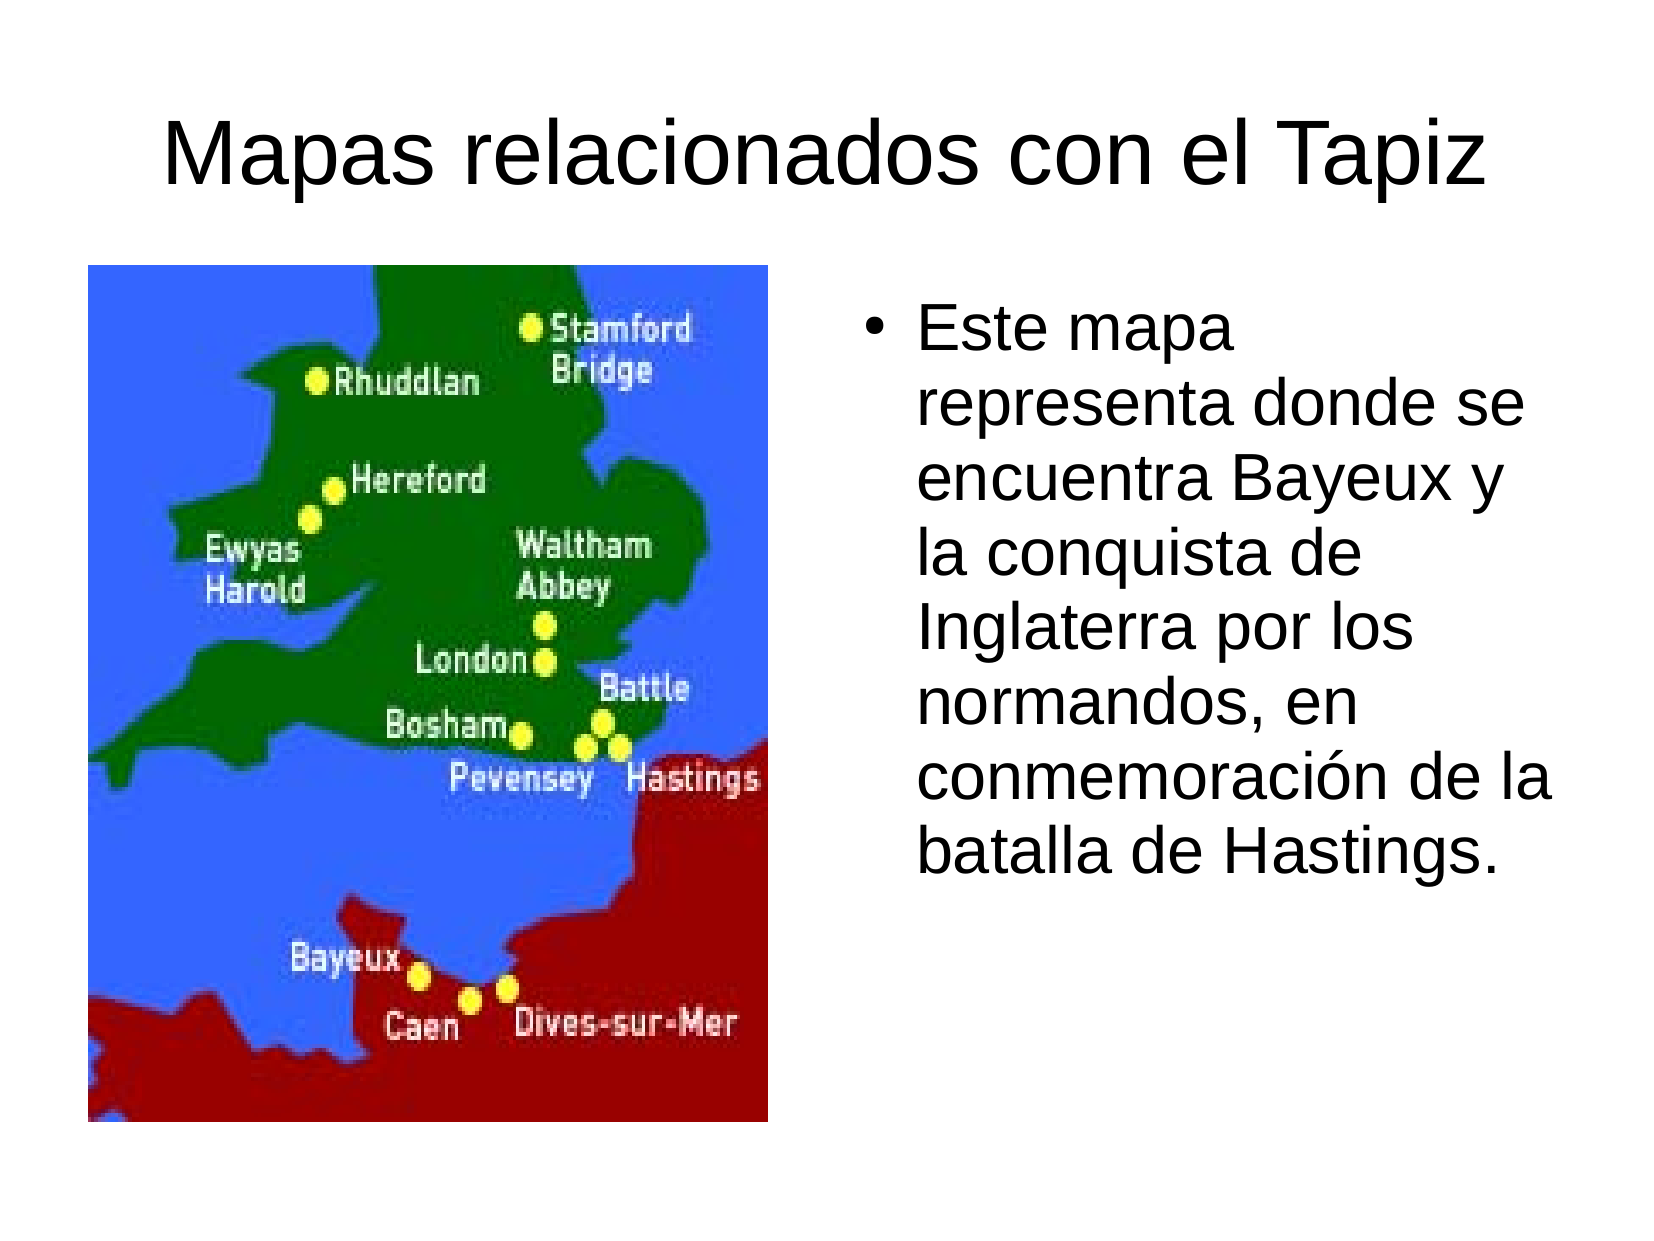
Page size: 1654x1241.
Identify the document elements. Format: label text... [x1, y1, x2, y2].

title Mapas relacionados con el Tapiz [82, 49, 1571, 257]
picture [88, 265, 768, 1123]
list Este mapa representa donde se encuentra Bayeux y la conquista de Inglaterra por los normandos, en conmemoración de la batalla de Hastings. [845, 290, 1572, 1109]
